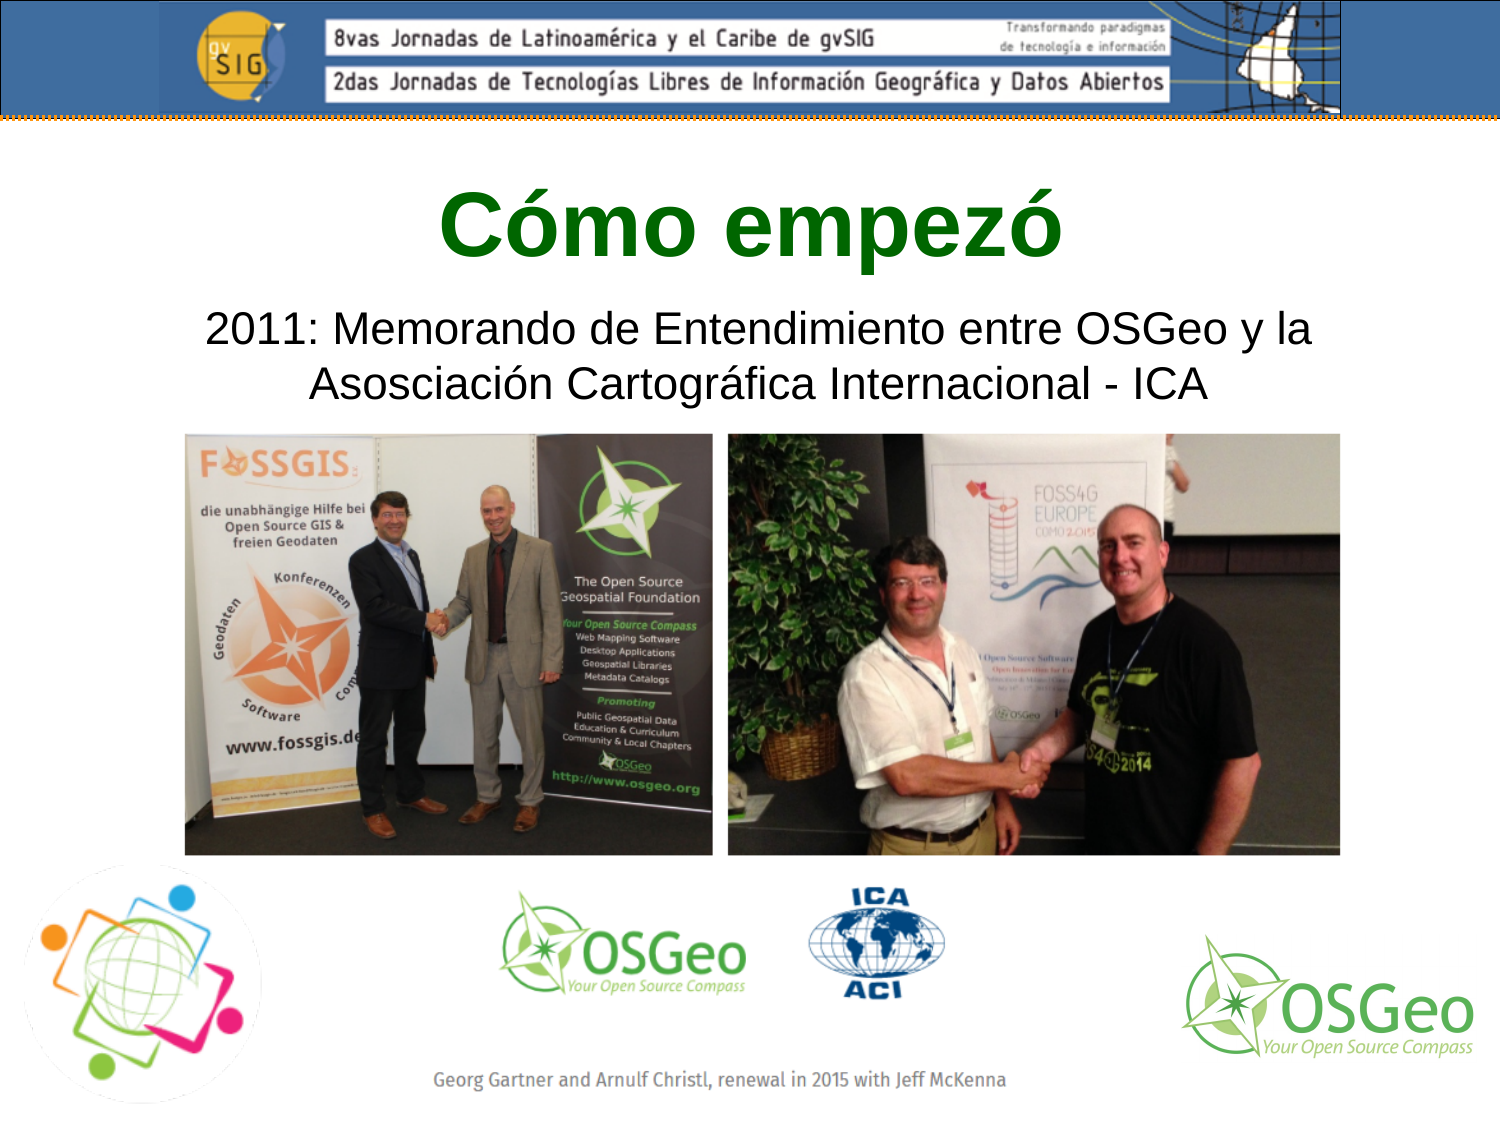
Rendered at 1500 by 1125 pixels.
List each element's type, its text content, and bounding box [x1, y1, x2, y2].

picture [159, 1, 1340, 113]
list 2011: Memorando de Entendimiento entre OSGeo y la Asosciación Cartográfica Internacional - ICA [118, 290, 1400, 416]
picture [23, 425, 1353, 1105]
picture [425, 873, 1016, 1095]
title Cómo empezó [76, 137, 1427, 303]
picture [1181, 934, 1477, 1063]
